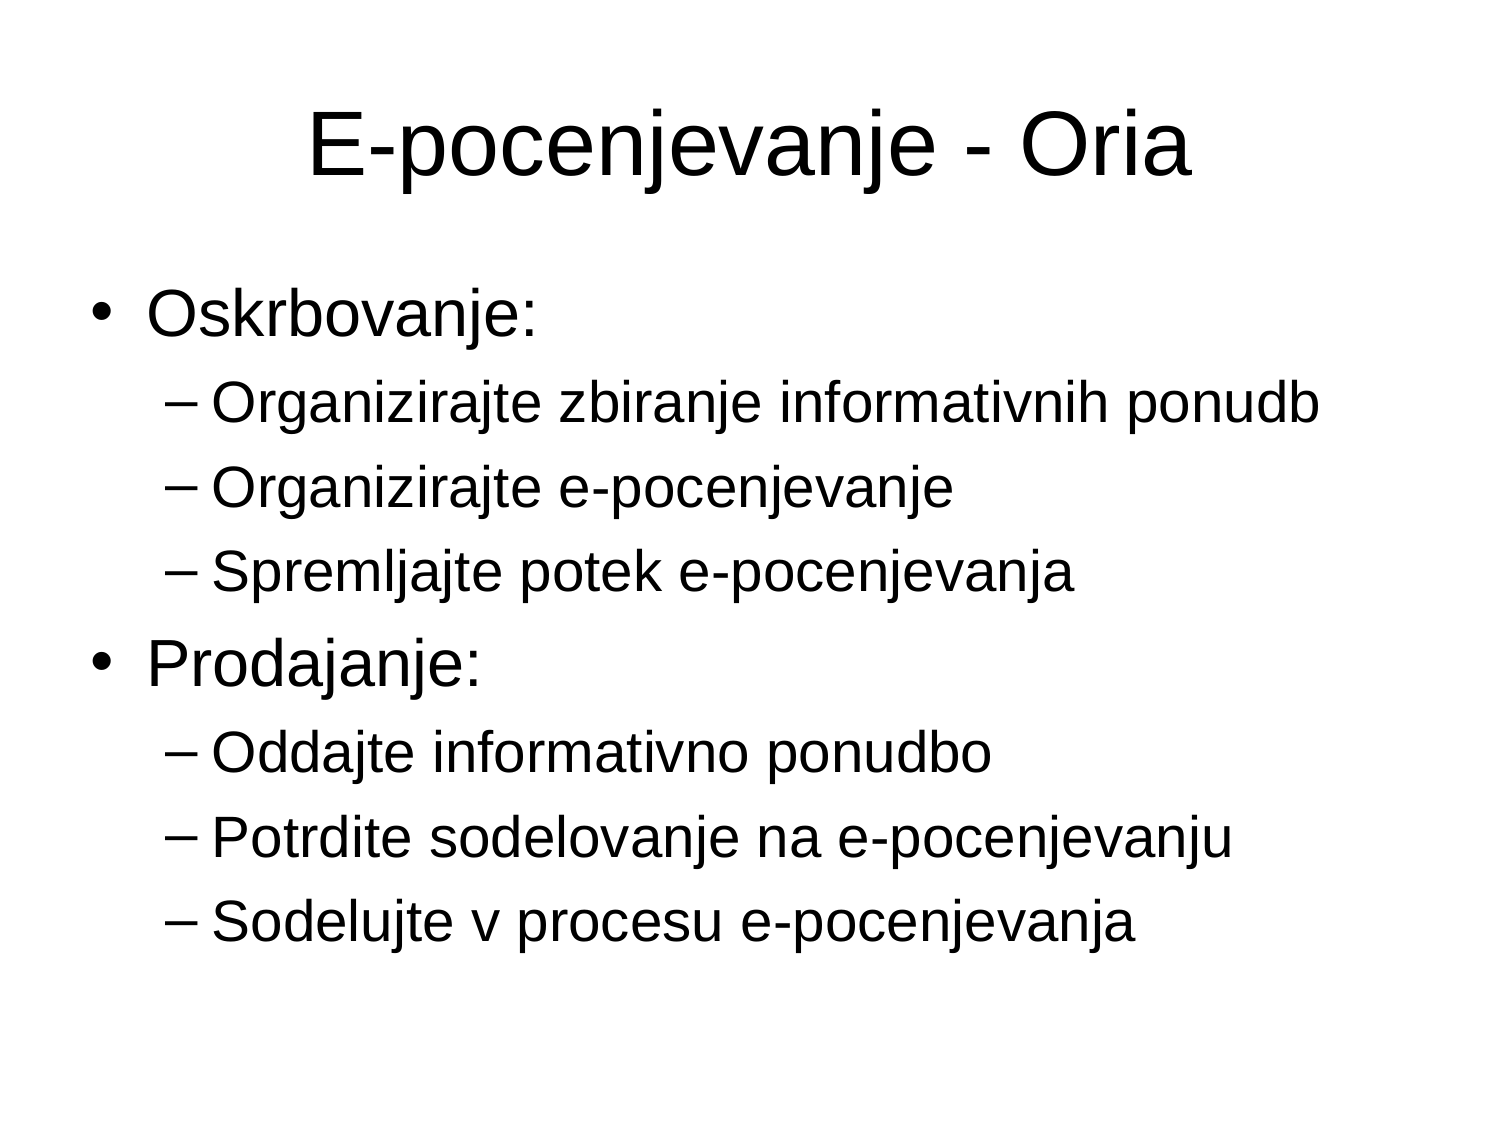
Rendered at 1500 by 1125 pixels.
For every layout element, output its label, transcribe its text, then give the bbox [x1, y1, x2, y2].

list Oskrbovanje: Organizirajte zbiranje informativnih ponudb Organizirajte e-pocenjevanje Spremljajte potek e-pocenjevanja Prodajanje: Oddajte informativno ponudbo Potrdite sodelovanje na e-pocenjevanju Sodelujte v procesu e-pocenjevanja [75, 262, 1426, 1006]
title E-pocenjevanje - Oria [75, 45, 1426, 233]
